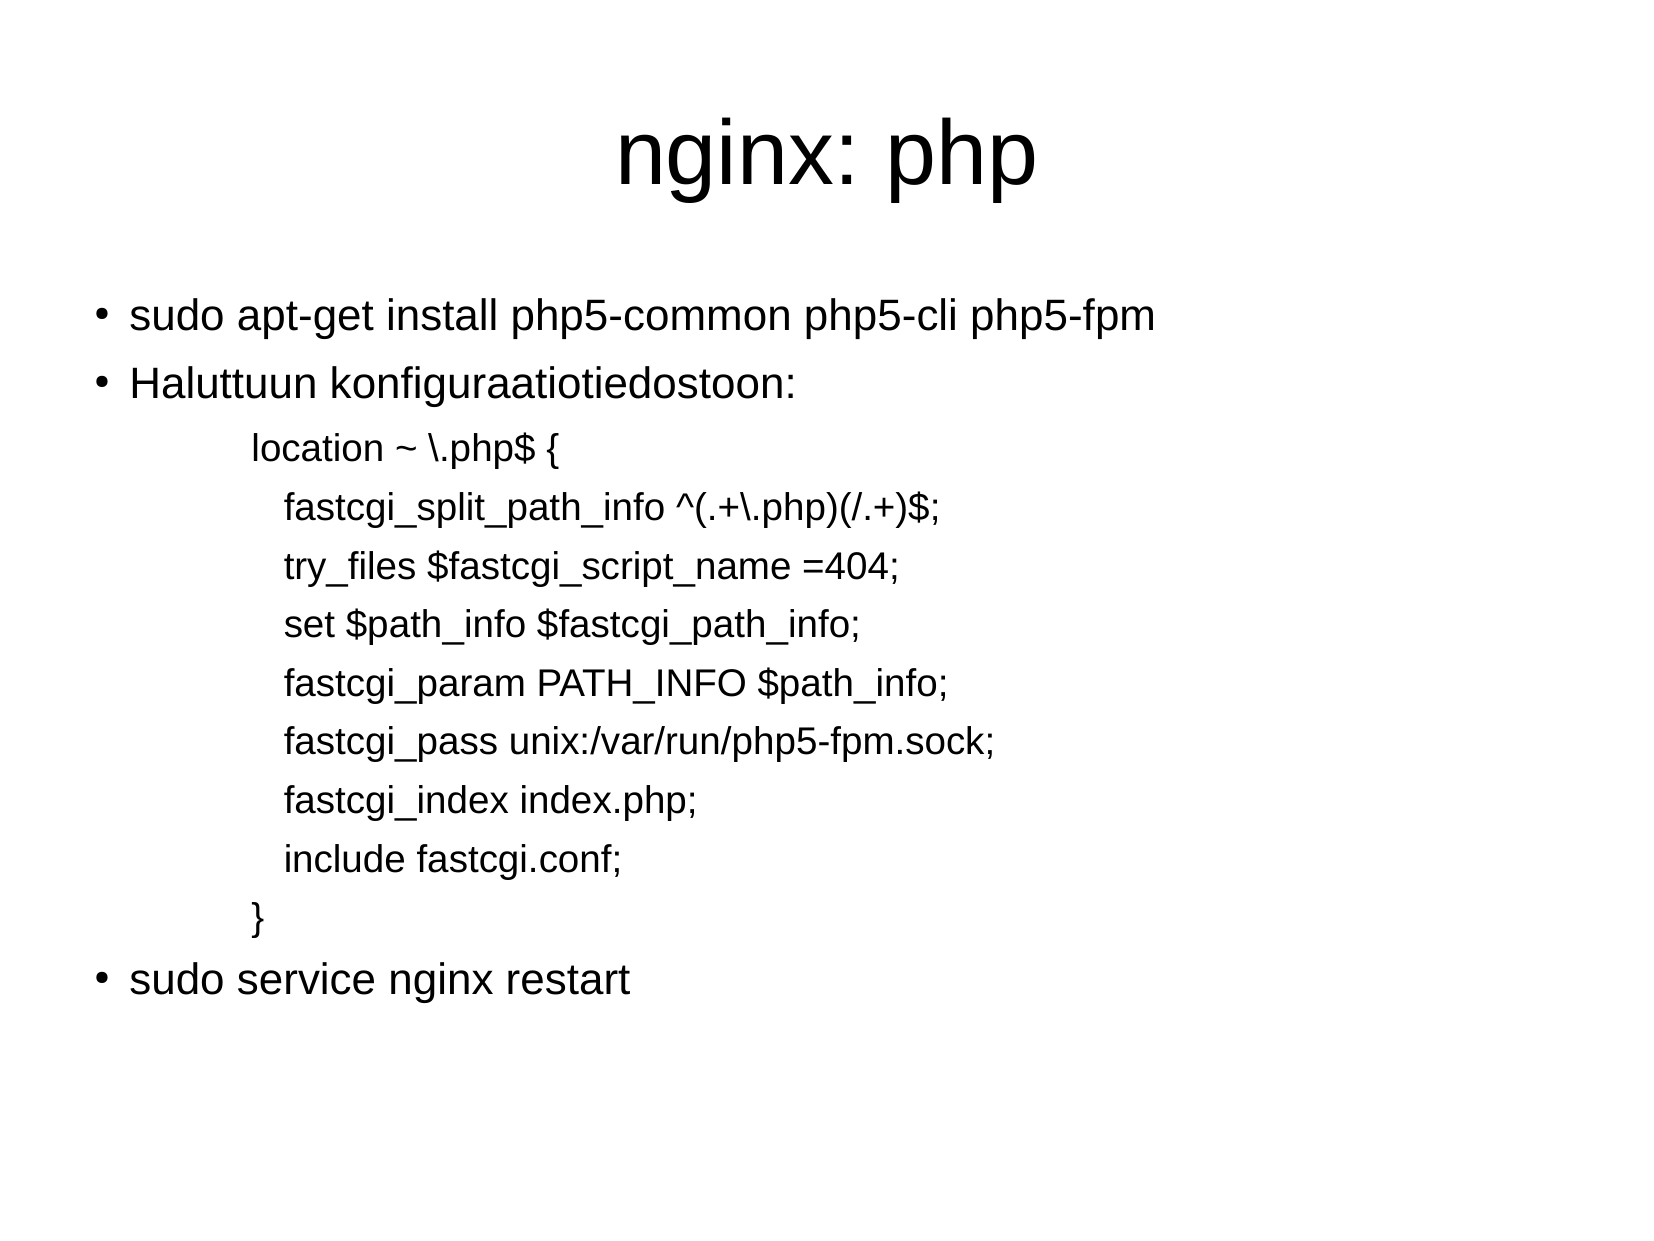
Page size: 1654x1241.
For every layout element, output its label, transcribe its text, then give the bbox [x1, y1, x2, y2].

list sudo apt-get install php5-common php5-cli php5-fpm Haluttuun konfiguraatiotiedostoon: location ~ \.php$ { fastcgi_split_path_info ^(.+\.php)(/.+)$; try_files $fastcgi_script_name =404; set $path_info $fastcgi_path_info; fastcgi_param PATH_INFO $path_info; fastcgi_pass unix:/var/run/php5-fpm.sock; fastcgi_index index.php; include fastcgi.conf; } sudo service nginx restart [82, 290, 1571, 1010]
title nginx: php [82, 49, 1571, 257]
